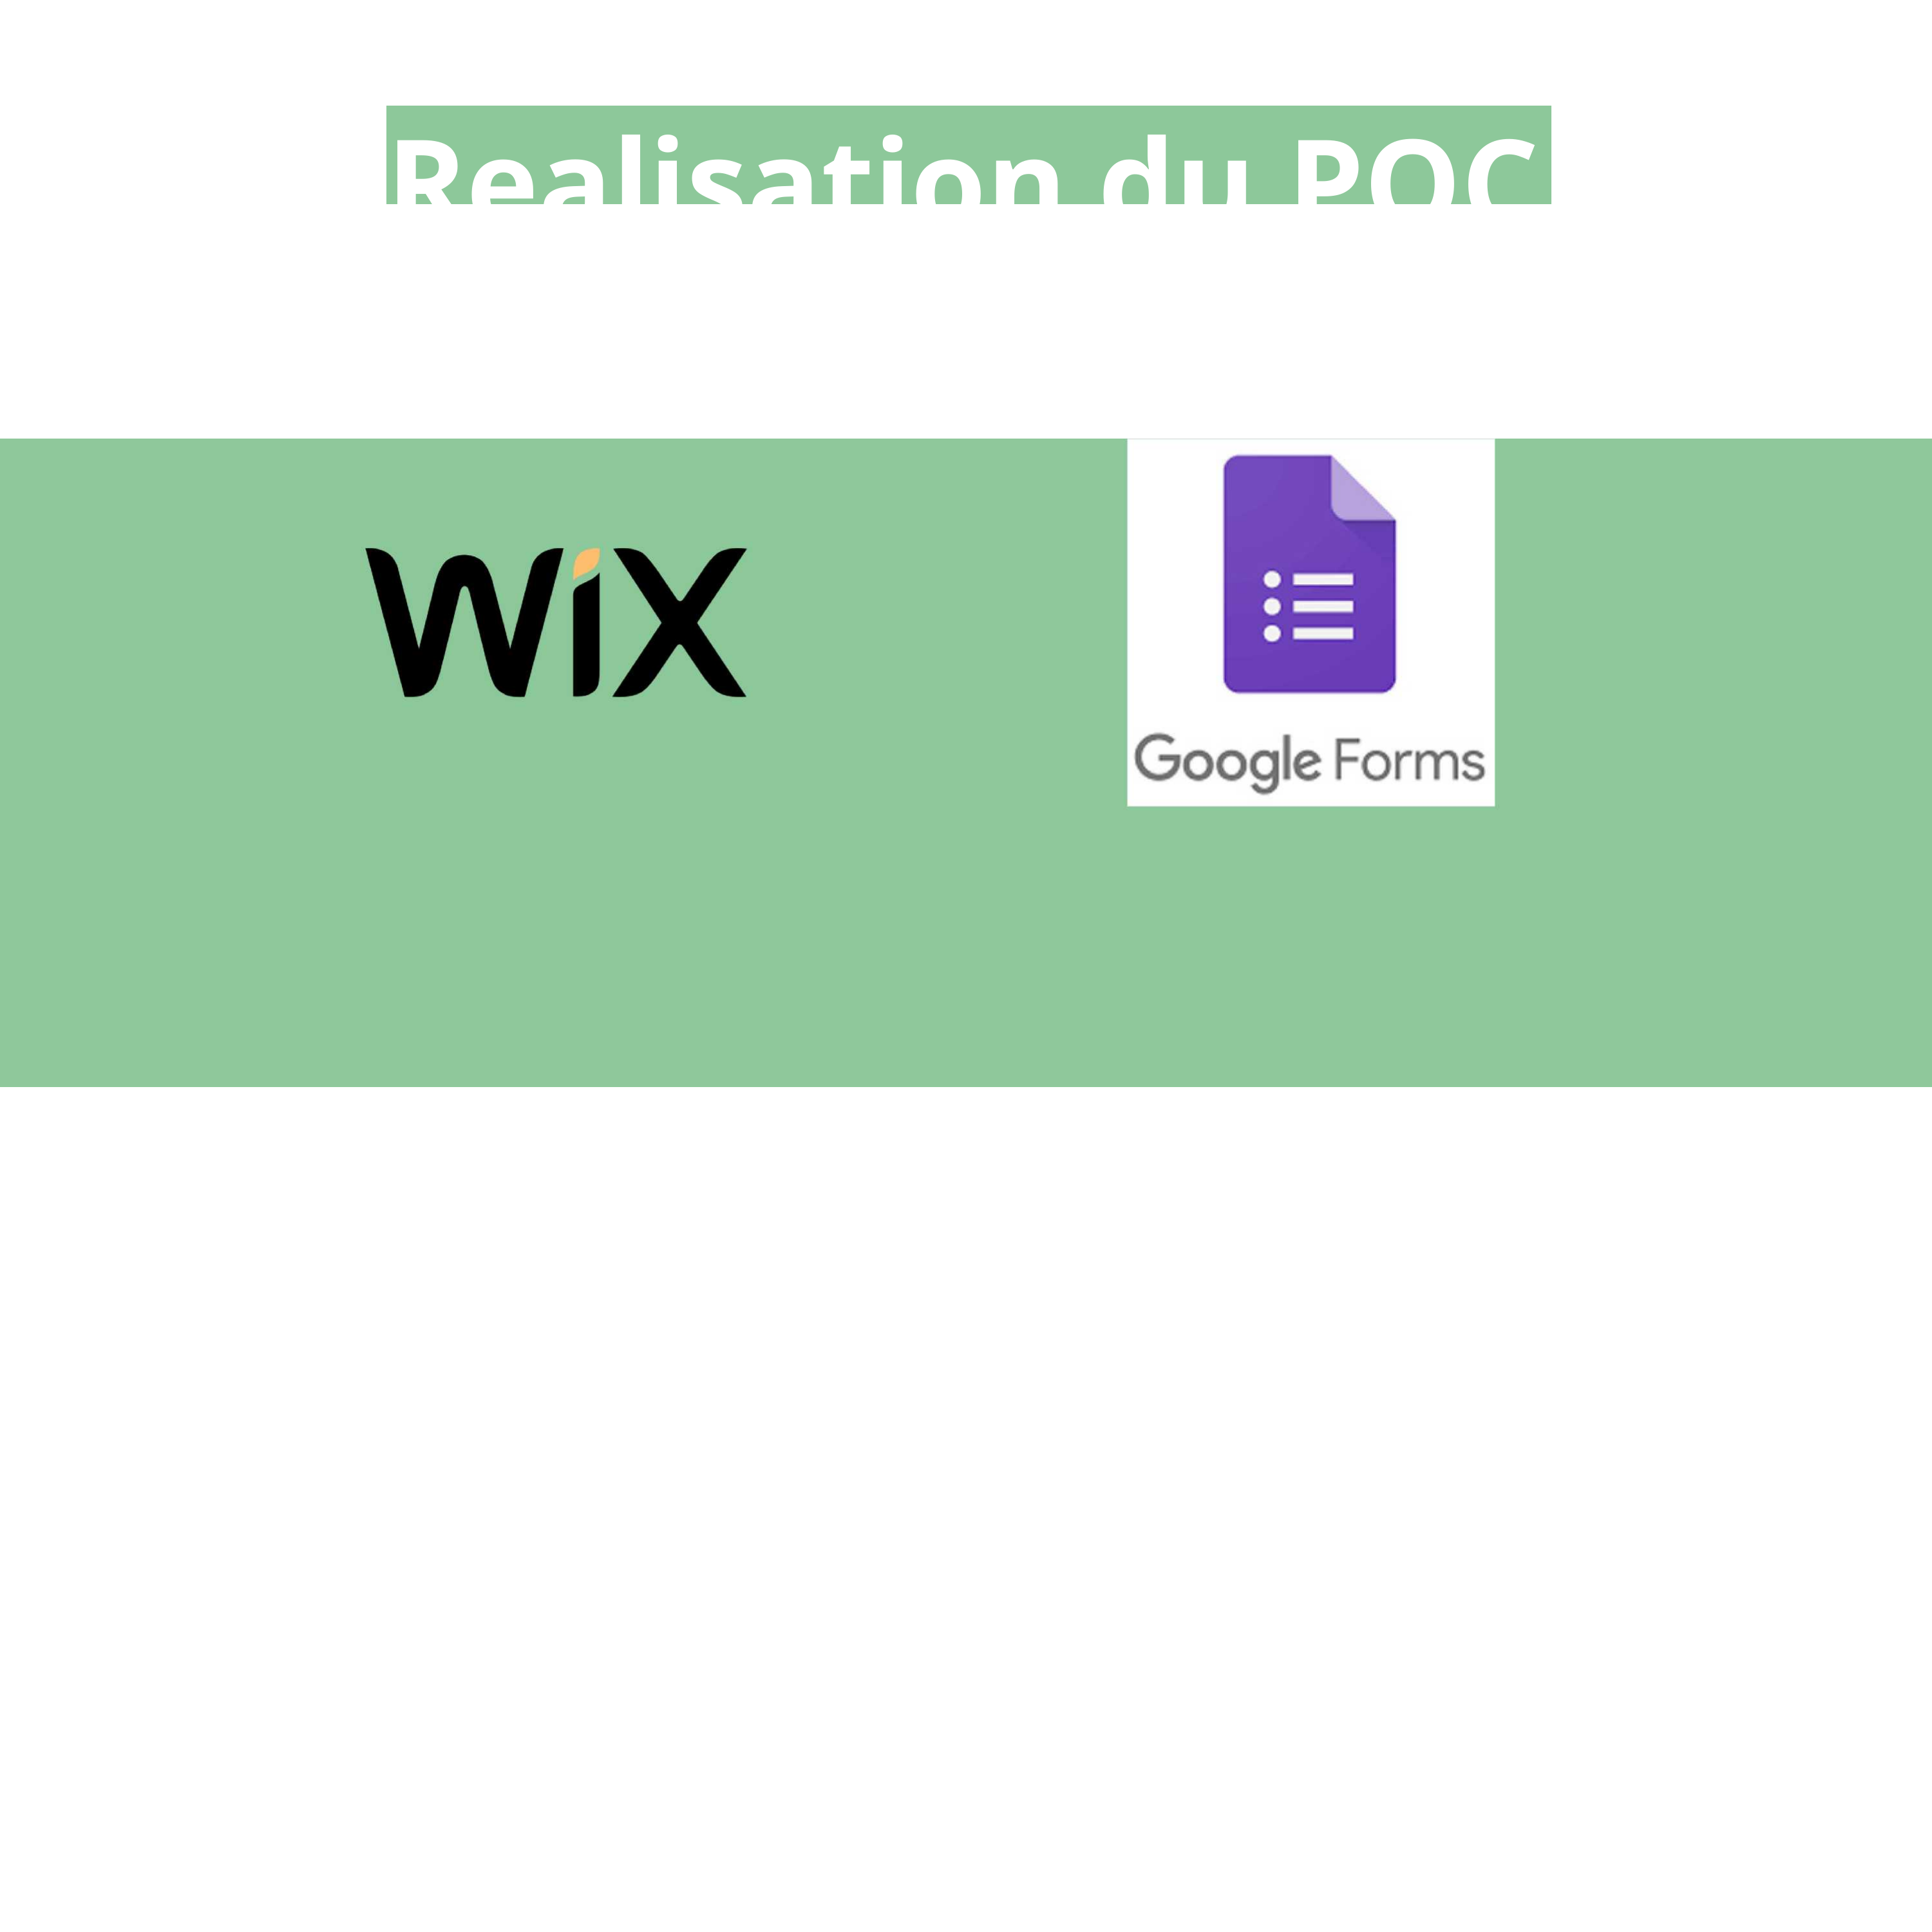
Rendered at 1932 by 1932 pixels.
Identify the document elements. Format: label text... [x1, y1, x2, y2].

text_box Realisation du POC [416, 155, 439, 179]
text_box Realisation du POC [563, 196, 585, 204]
text_box Realisation du POC [1317, 155, 1340, 181]
picture [0, 439, 1932, 1087]
text_box Realisation du POC [1122, 175, 1149, 204]
text_box Realisation du POC [386, 106, 1551, 204]
text_box Realisation du POC [934, 174, 962, 204]
text_box Realisation du POC [772, 196, 793, 204]
text_box Realisation du POC [1014, 174, 1039, 204]
text_box Realisation du POC [491, 173, 516, 186]
text_box Realisation du POC [1390, 154, 1435, 204]
text_box Realisation du POC [416, 194, 432, 204]
